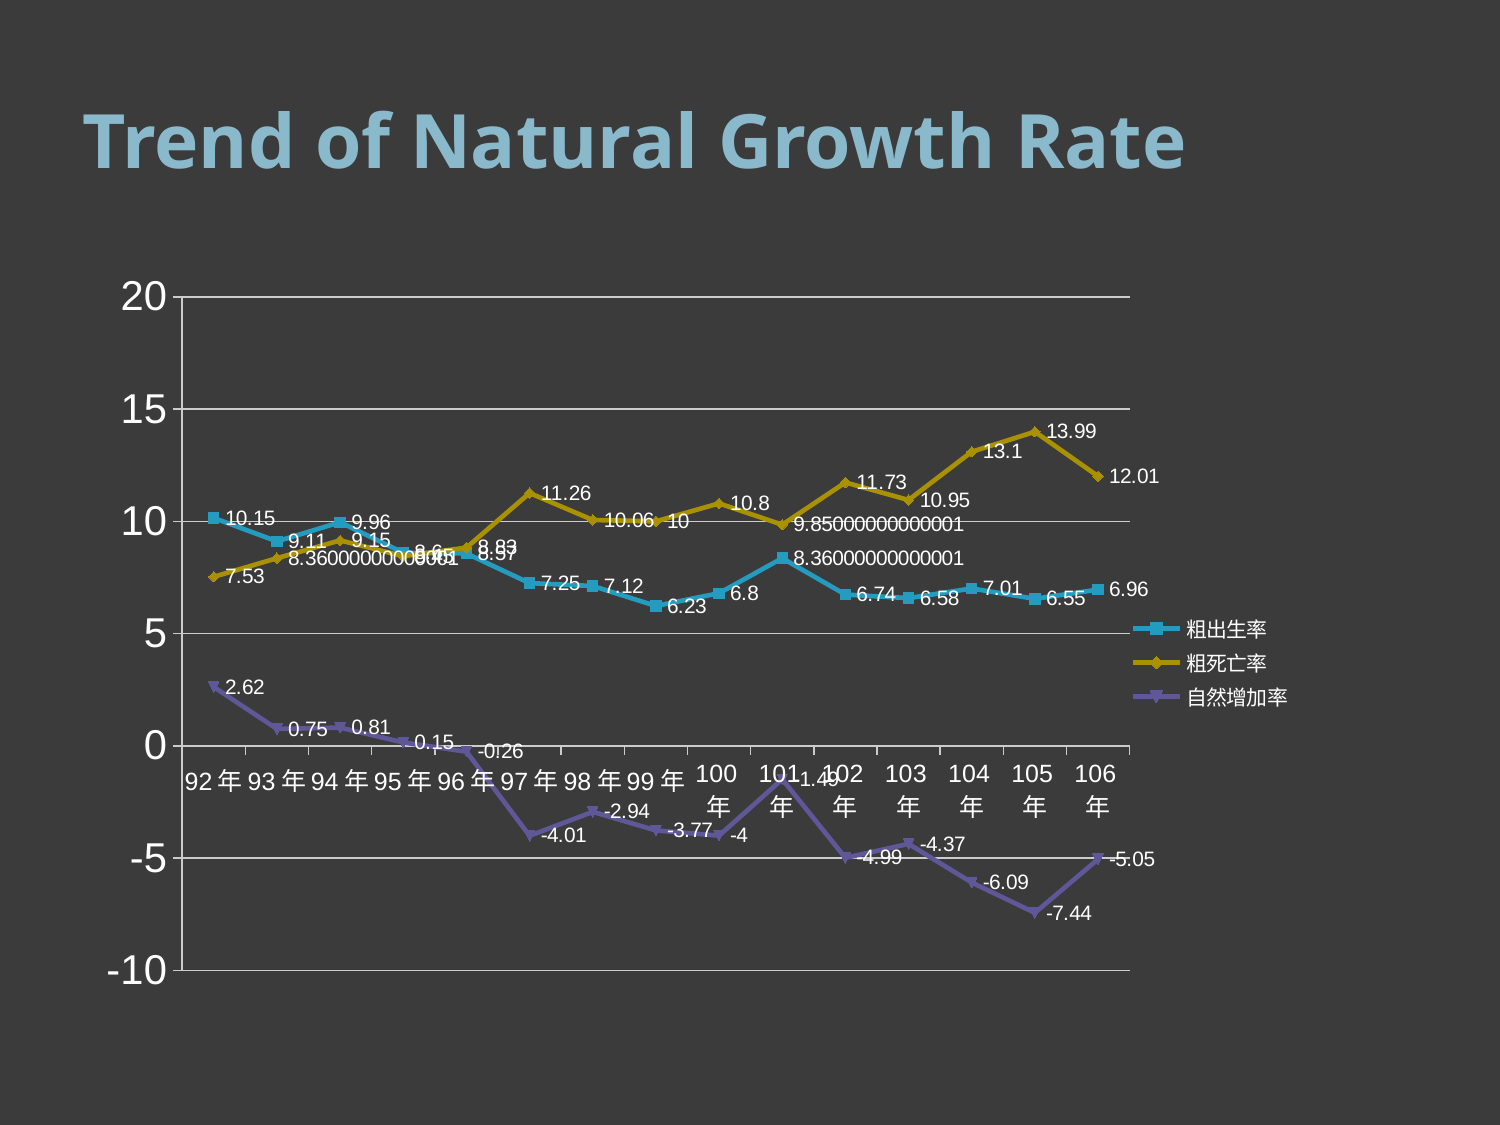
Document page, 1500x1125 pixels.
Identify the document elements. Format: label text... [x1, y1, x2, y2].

chart [75, 262, 1300, 1005]
title Trend of Natural Growth Rate [75, 45, 1300, 233]
